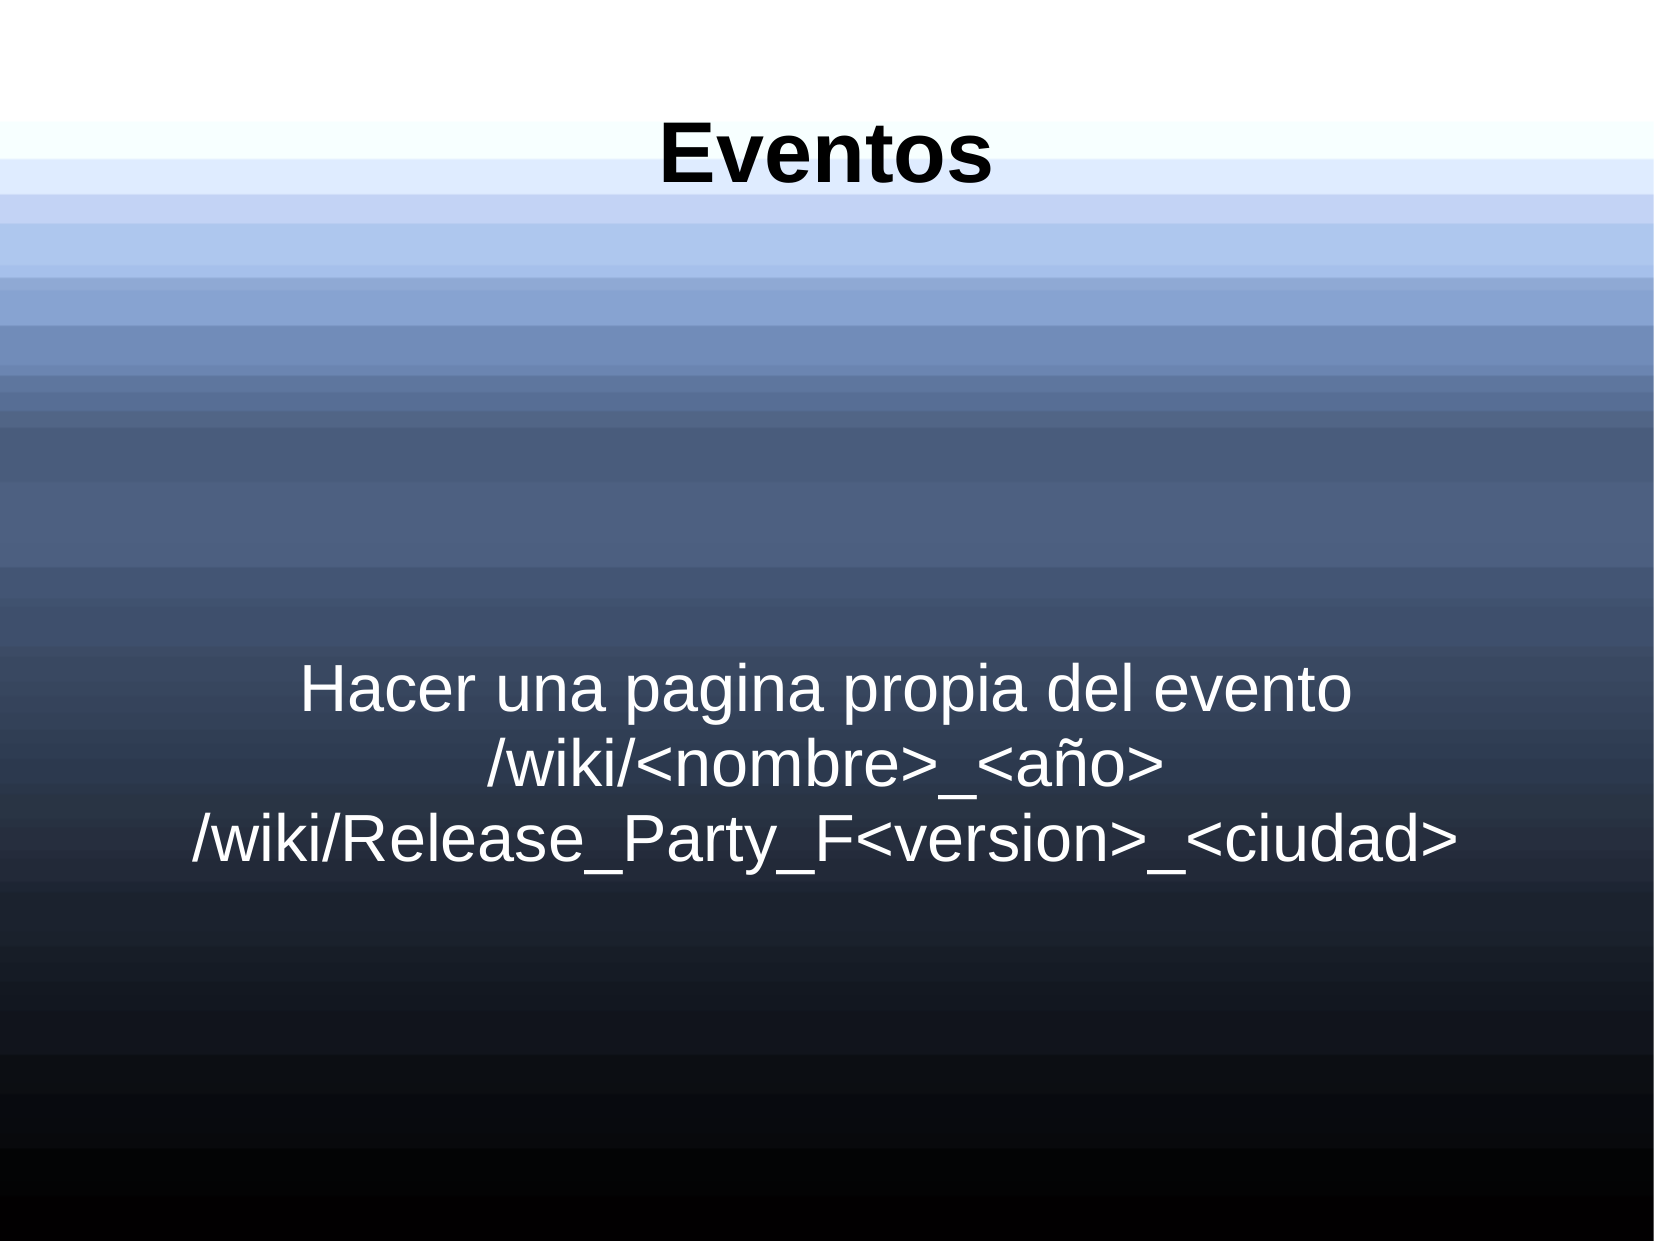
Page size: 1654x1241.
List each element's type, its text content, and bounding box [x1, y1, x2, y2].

subtitle Hacer una pagina propia del evento /wiki/<nombre>_<año> /wiki/Release_Party_F<version>_<ciudad> [82, 354, 1571, 1173]
picture [0, 0, 1654, 1241]
title Eventos [82, 49, 1571, 257]
